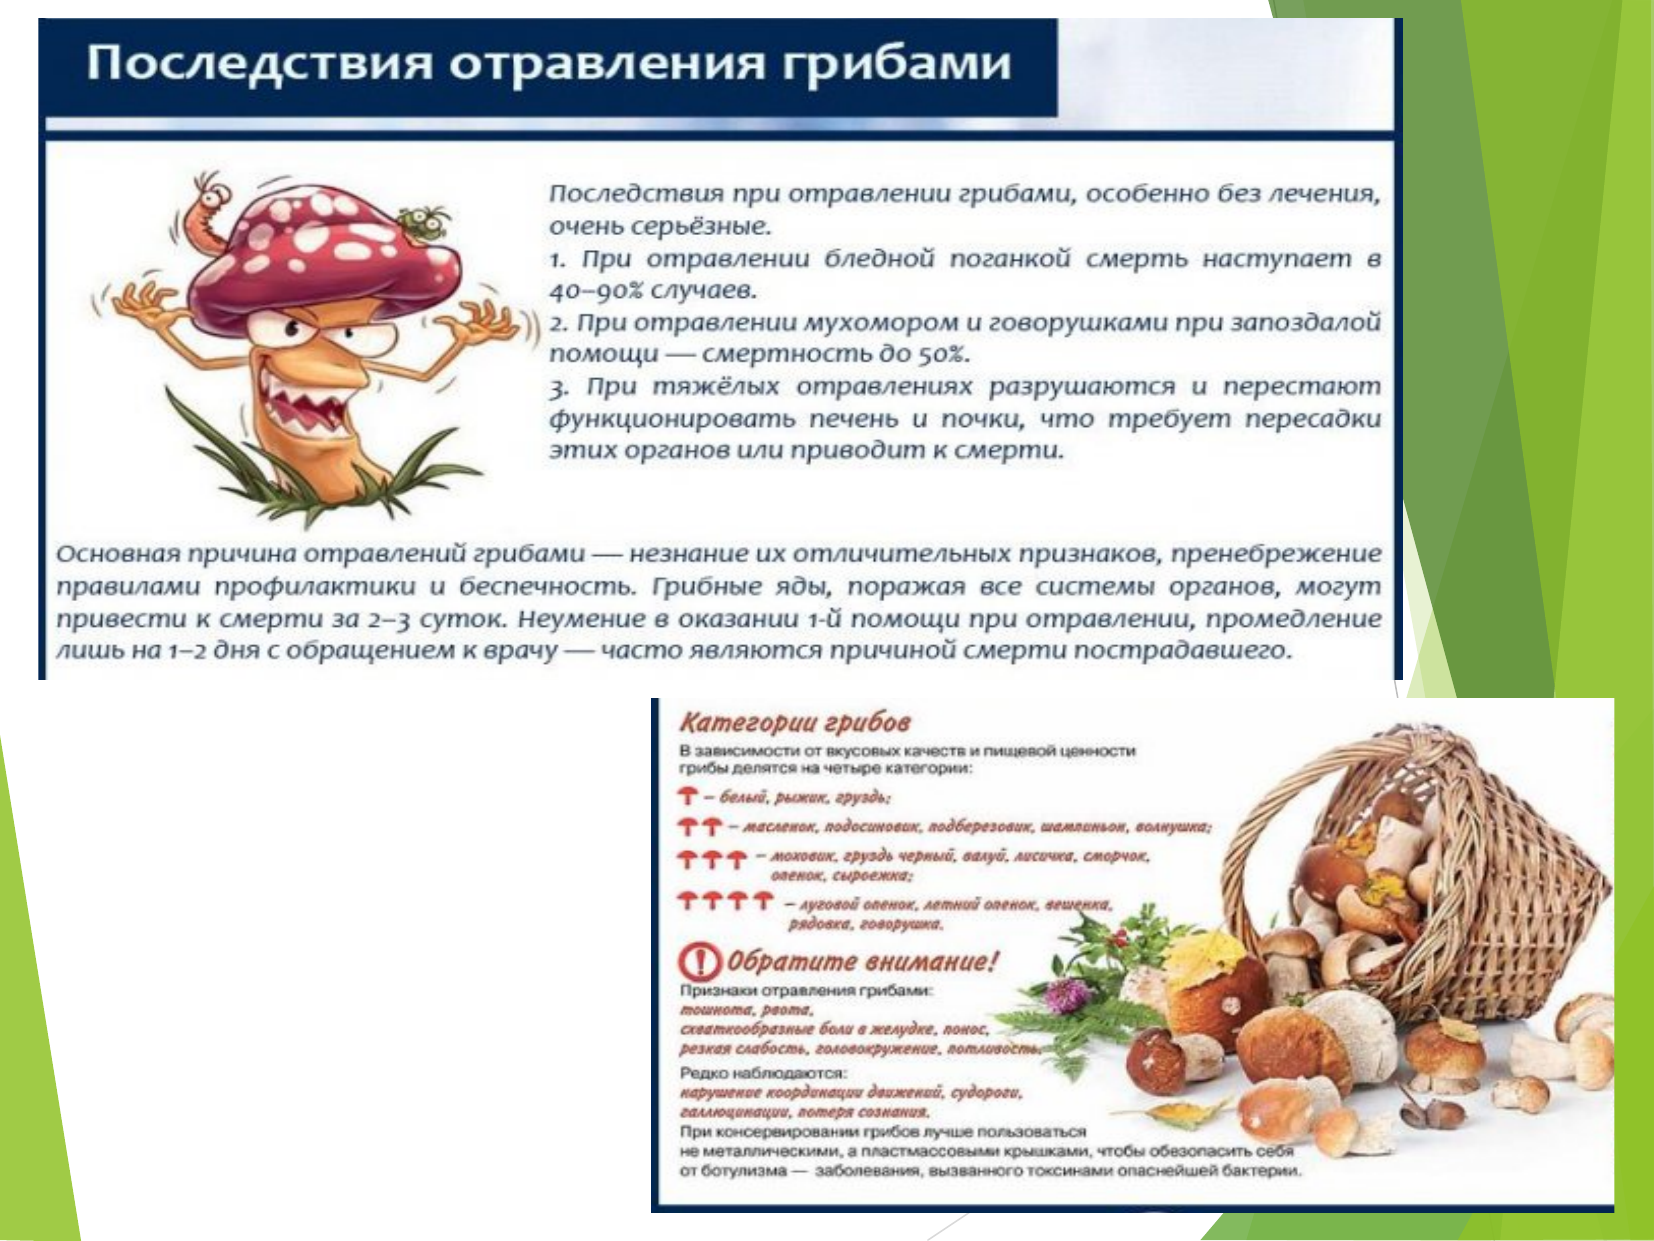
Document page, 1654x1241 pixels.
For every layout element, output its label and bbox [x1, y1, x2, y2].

picture [249, 698, 1615, 1213]
picture [38, 18, 1403, 680]
